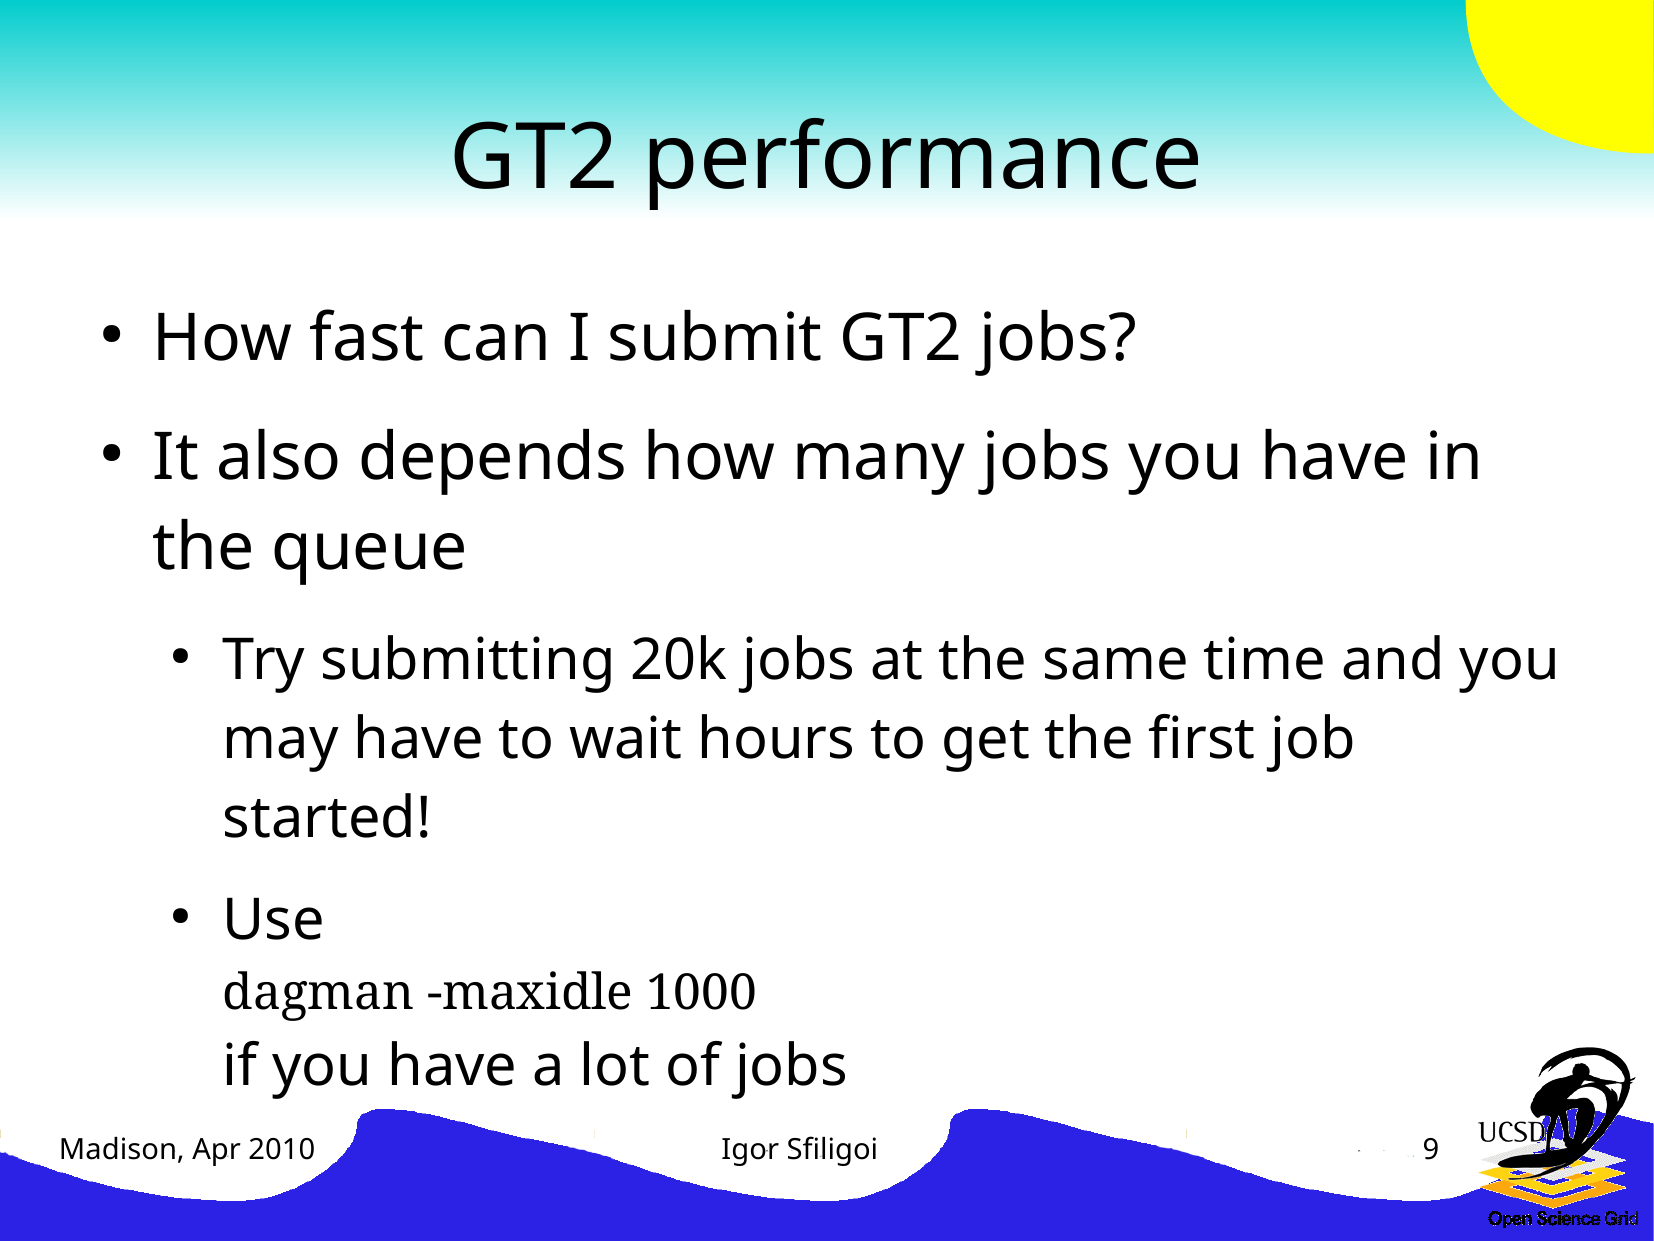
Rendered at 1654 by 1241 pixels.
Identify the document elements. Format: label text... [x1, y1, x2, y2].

picture [0, 1047, 1654, 1241]
title GT2 performance [82, 56, 1571, 250]
list How fast can I submit GT2 jobs? It also depends how many jobs you have in the queue Try submitting 20k jobs at the same time and you may have to wait hours to get the first job started! Use dagman -maxidle 1000 if you have a lot of jobs [82, 290, 1571, 1109]
